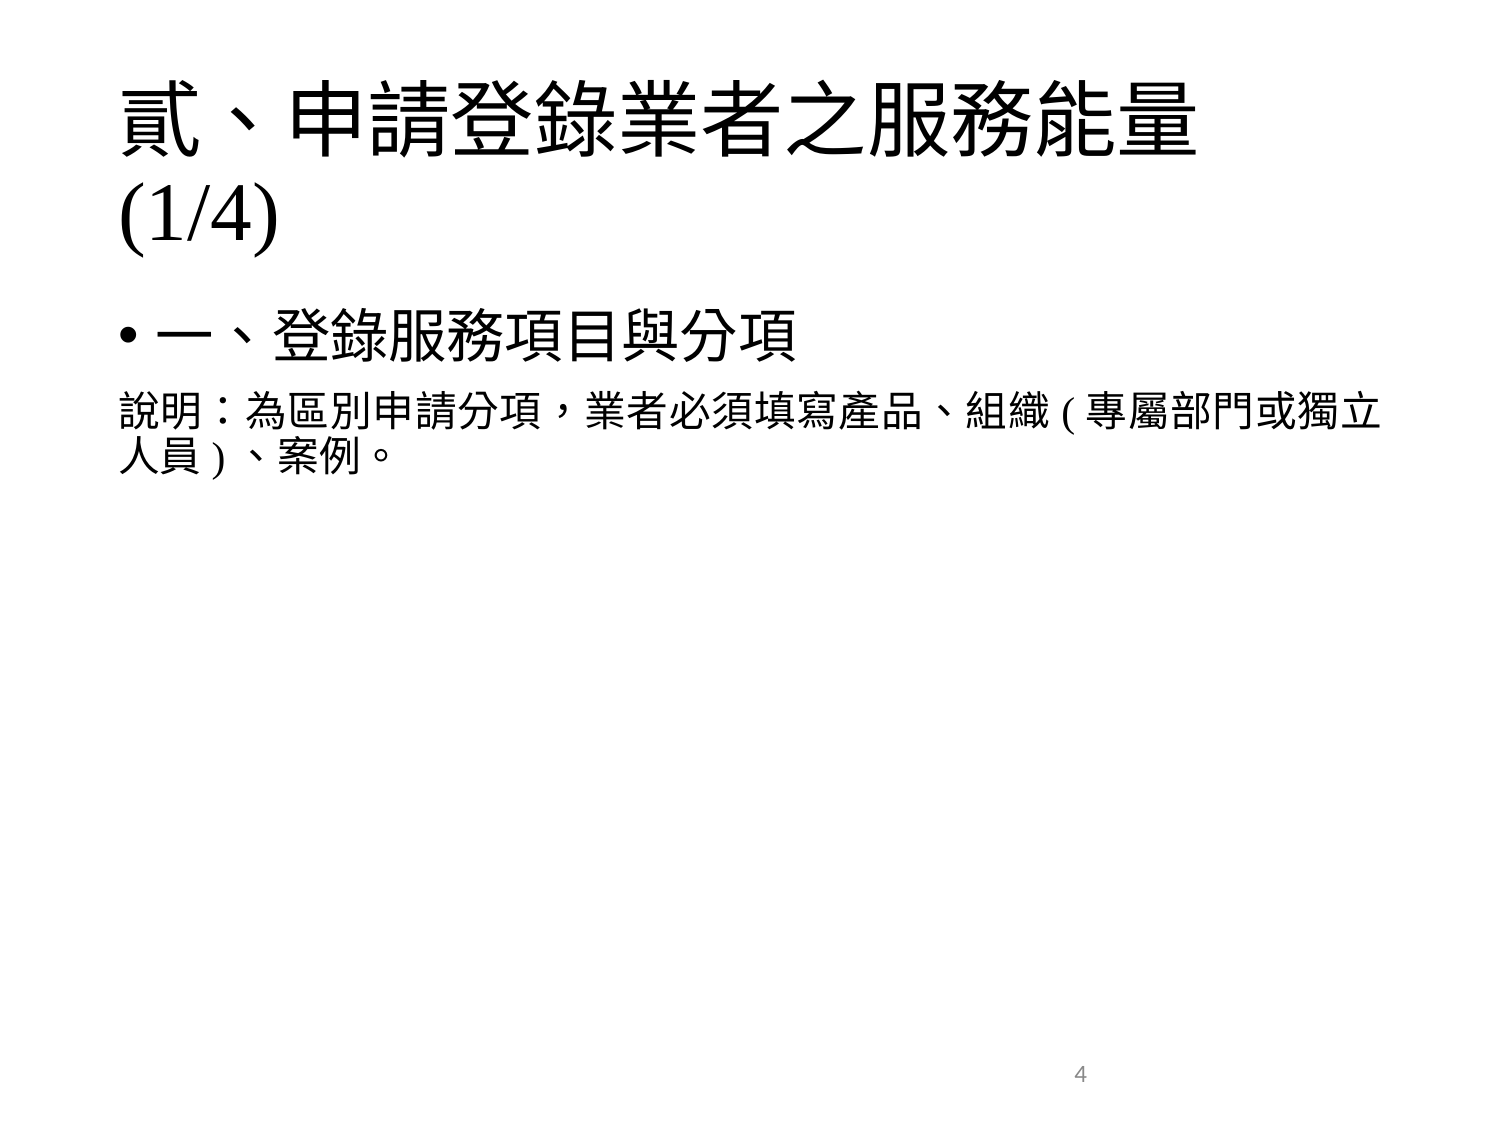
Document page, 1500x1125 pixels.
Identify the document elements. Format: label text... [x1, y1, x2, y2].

text_box [1059, 1042, 1397, 1103]
list 一、登錄服務項目與分項 說明：為區別申請分項，業者必須填寫產品、組織(專屬部門或獨立人員)、案例。 [103, 299, 1397, 1014]
title 貳、申請登錄業者之服務能量(1/4) [103, 59, 1397, 278]
